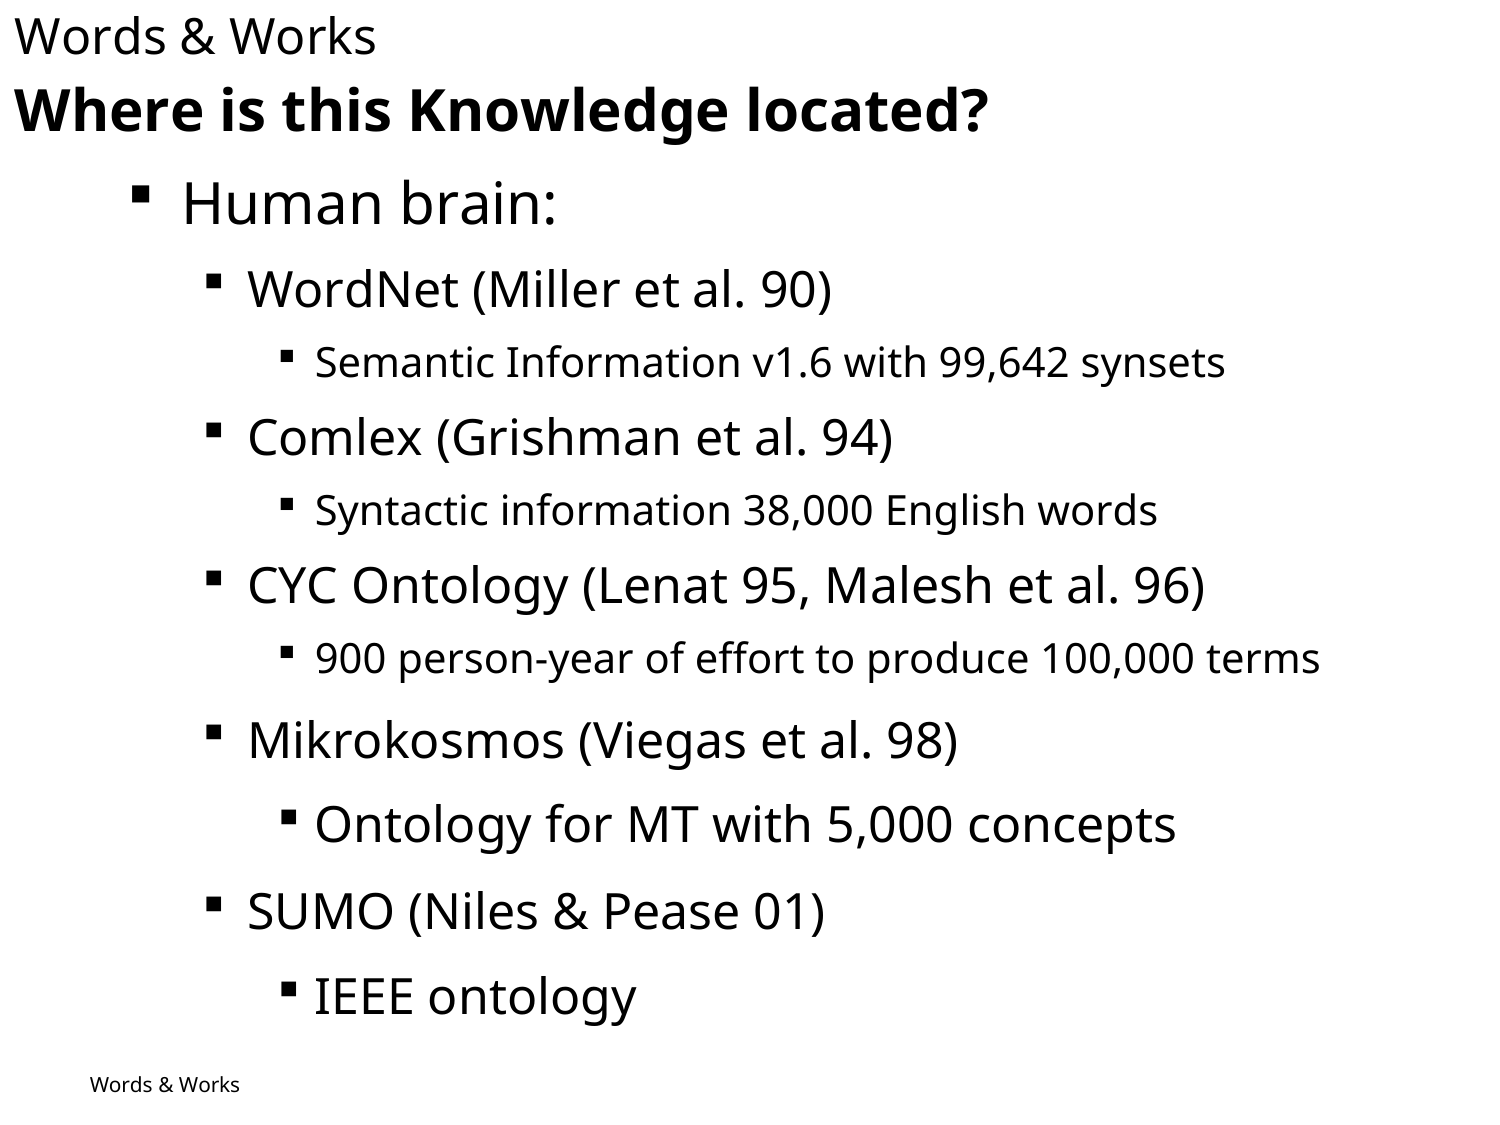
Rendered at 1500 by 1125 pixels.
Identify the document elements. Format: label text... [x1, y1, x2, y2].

title Words & Works Where is this Knowledge located? [0, 0, 1400, 151]
list Human brain: WordNet (Miller et al. 90) Semantic Information v1.6 with 99,642 synsets Comlex (Grishman et al. 94) Syntactic information 38,000 English words CYC Ontology (Lenat 95, Malesh et al. 96) 900 person-year of effort to produce 100,000 terms Mikrokosmos (Viegas et al. 98) Ontology for MT with 5,000 concepts SUMO (Niles & Pease 01) IEEE ontology [112, 149, 1388, 1000]
